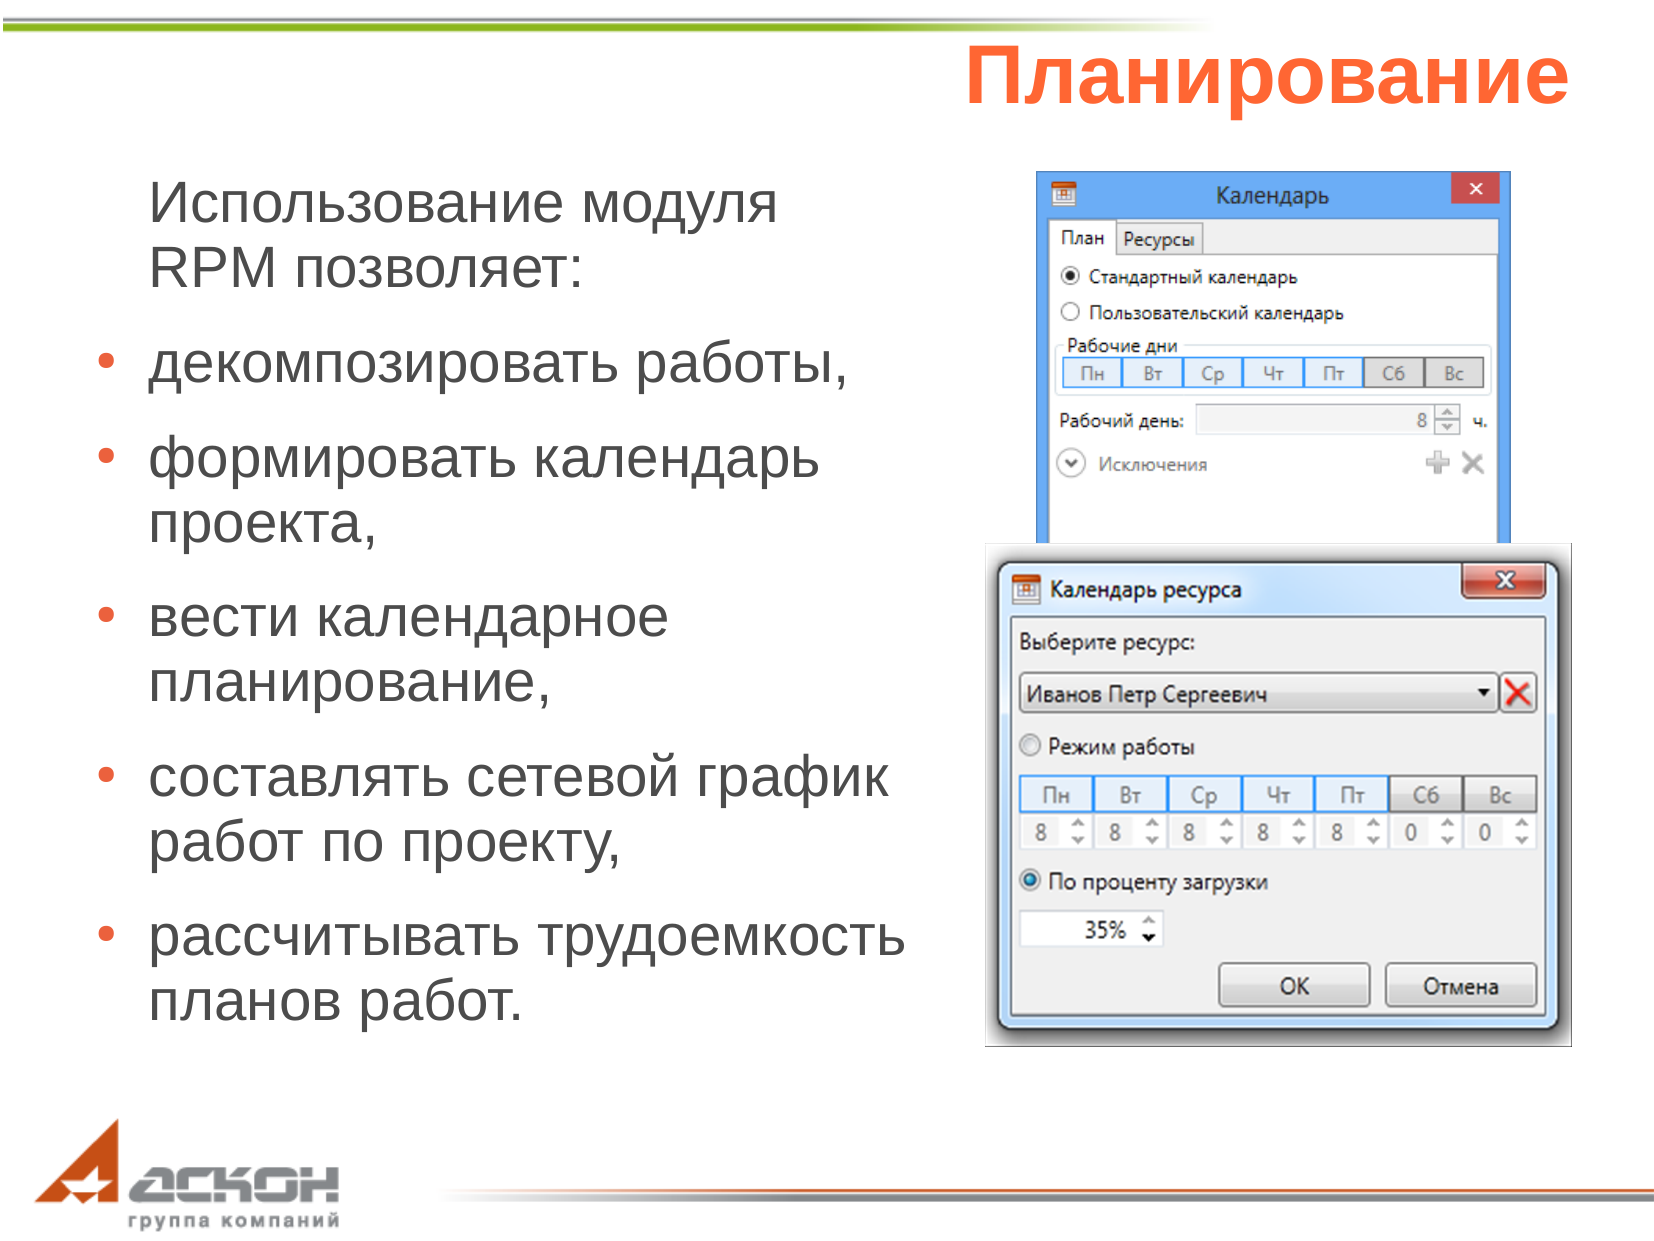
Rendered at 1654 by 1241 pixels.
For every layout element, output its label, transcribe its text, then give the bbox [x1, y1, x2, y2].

list Использование модуля RPM позволяет: декомпозировать работы, формировать календарь проекта, вести календарное планирование, составлять сетевой график работ по проекту, рассчитывать трудоемкость планов работ. [78, 170, 911, 1065]
title Планирование [82, 25, 1571, 125]
picture [3, 0, 1654, 1241]
